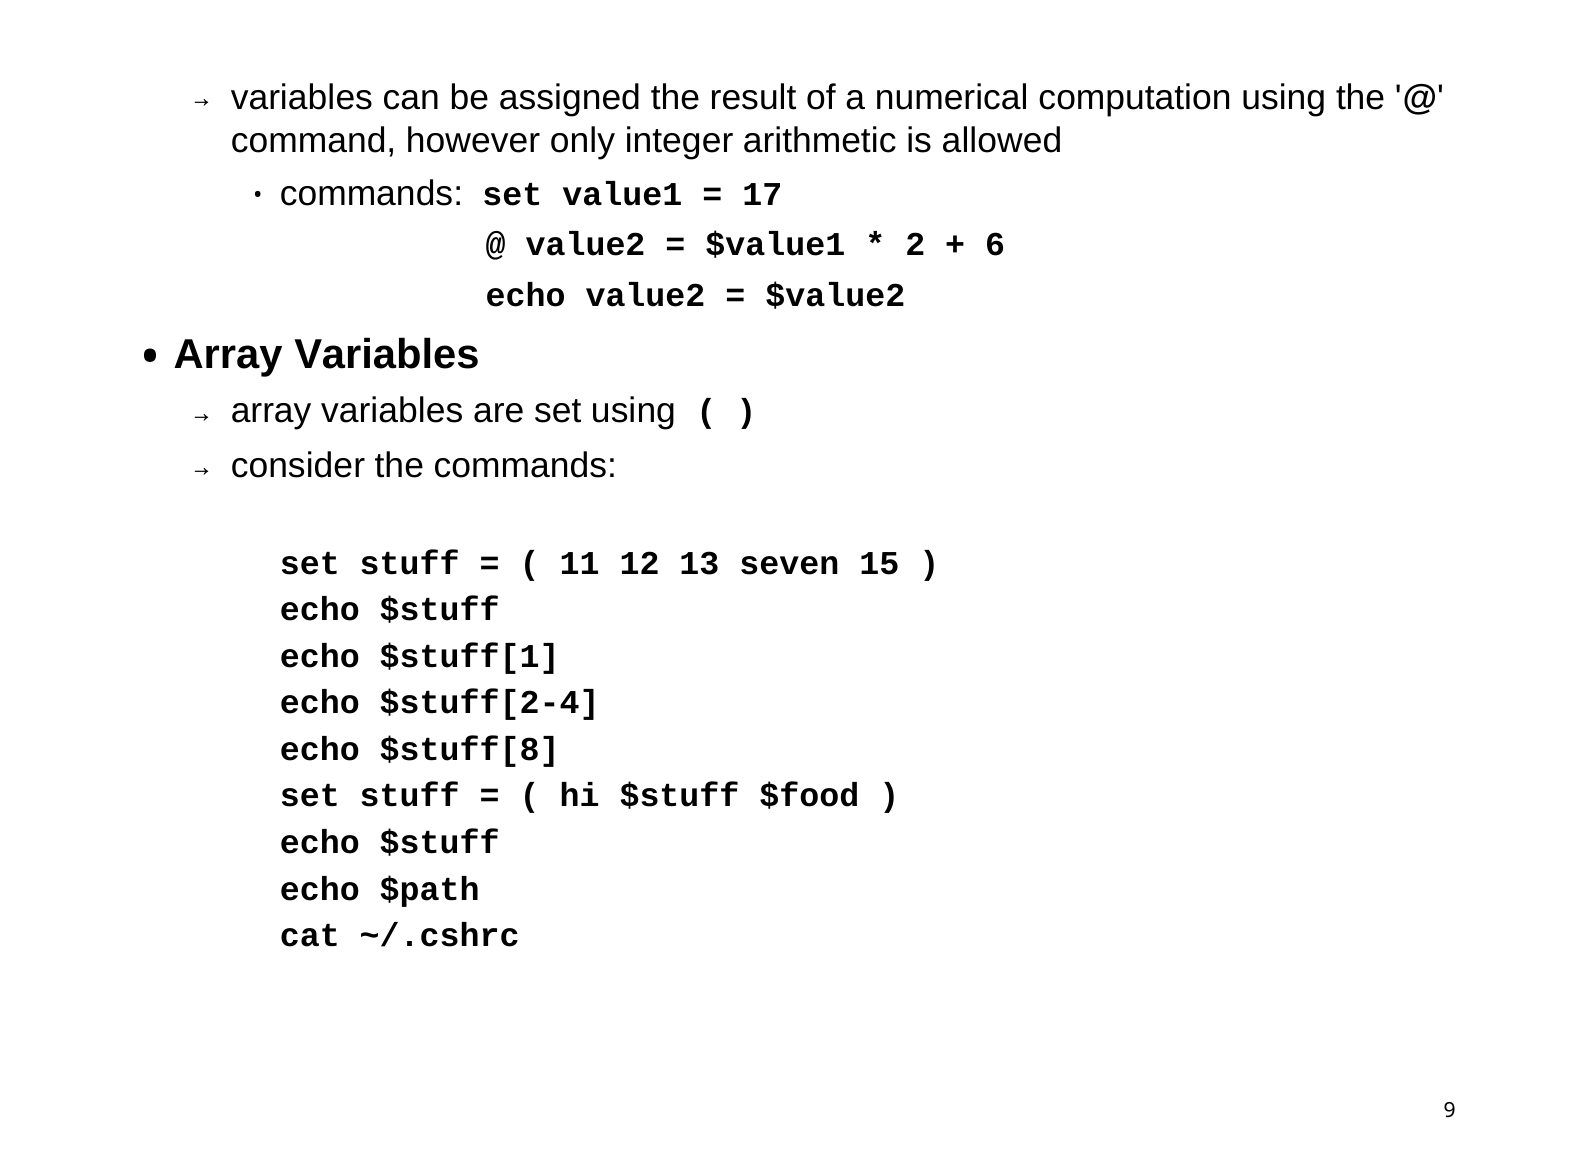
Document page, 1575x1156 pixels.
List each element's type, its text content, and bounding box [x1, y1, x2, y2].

list variables can be assigned the result of a numerical computation using the '@' command, however only integer arithmetic is allowed commands: set value1 = 17 @ value2 = $value1 * 2 + 6 echo value2 = $value2 Array Variables array variables are set using ( ) consider the commands: set stuff = ( 11 12 13 seven 15 ) echo $stuff echo $stuff[1] echo $stuff[2-4] echo $stuff[8] set stuff = ( hi $stuff $food ) echo $stuff echo $path cat ~/.cshrc [118, 65, 1550, 1066]
